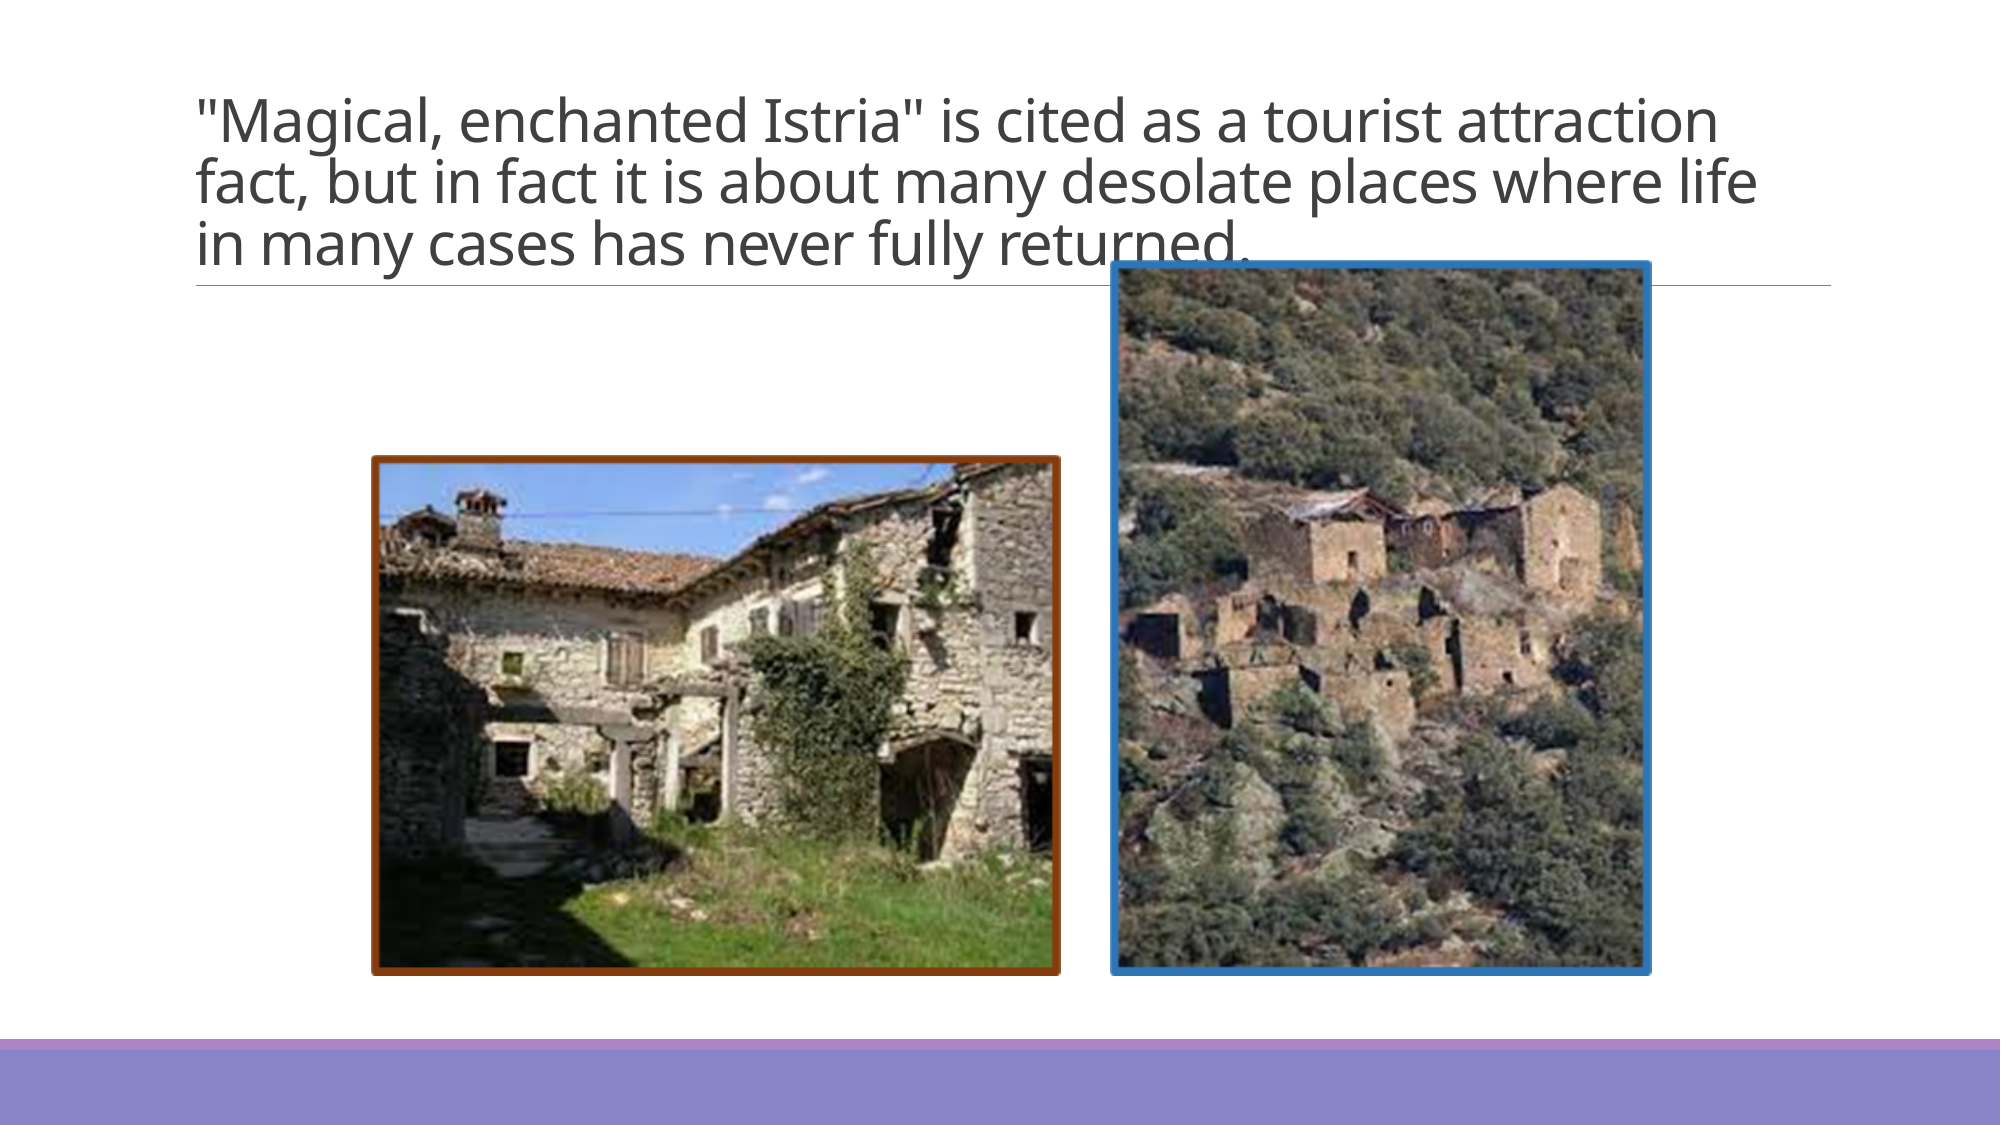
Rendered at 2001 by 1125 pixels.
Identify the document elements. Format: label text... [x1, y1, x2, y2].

title "Magical, enchanted Istria" is cited as a tourist attraction fact, but in fact it is about many desolate places where life in many cases has never fully returned. [180, 47, 1831, 286]
picture [1110, 260, 1652, 976]
picture [371, 455, 1061, 976]
